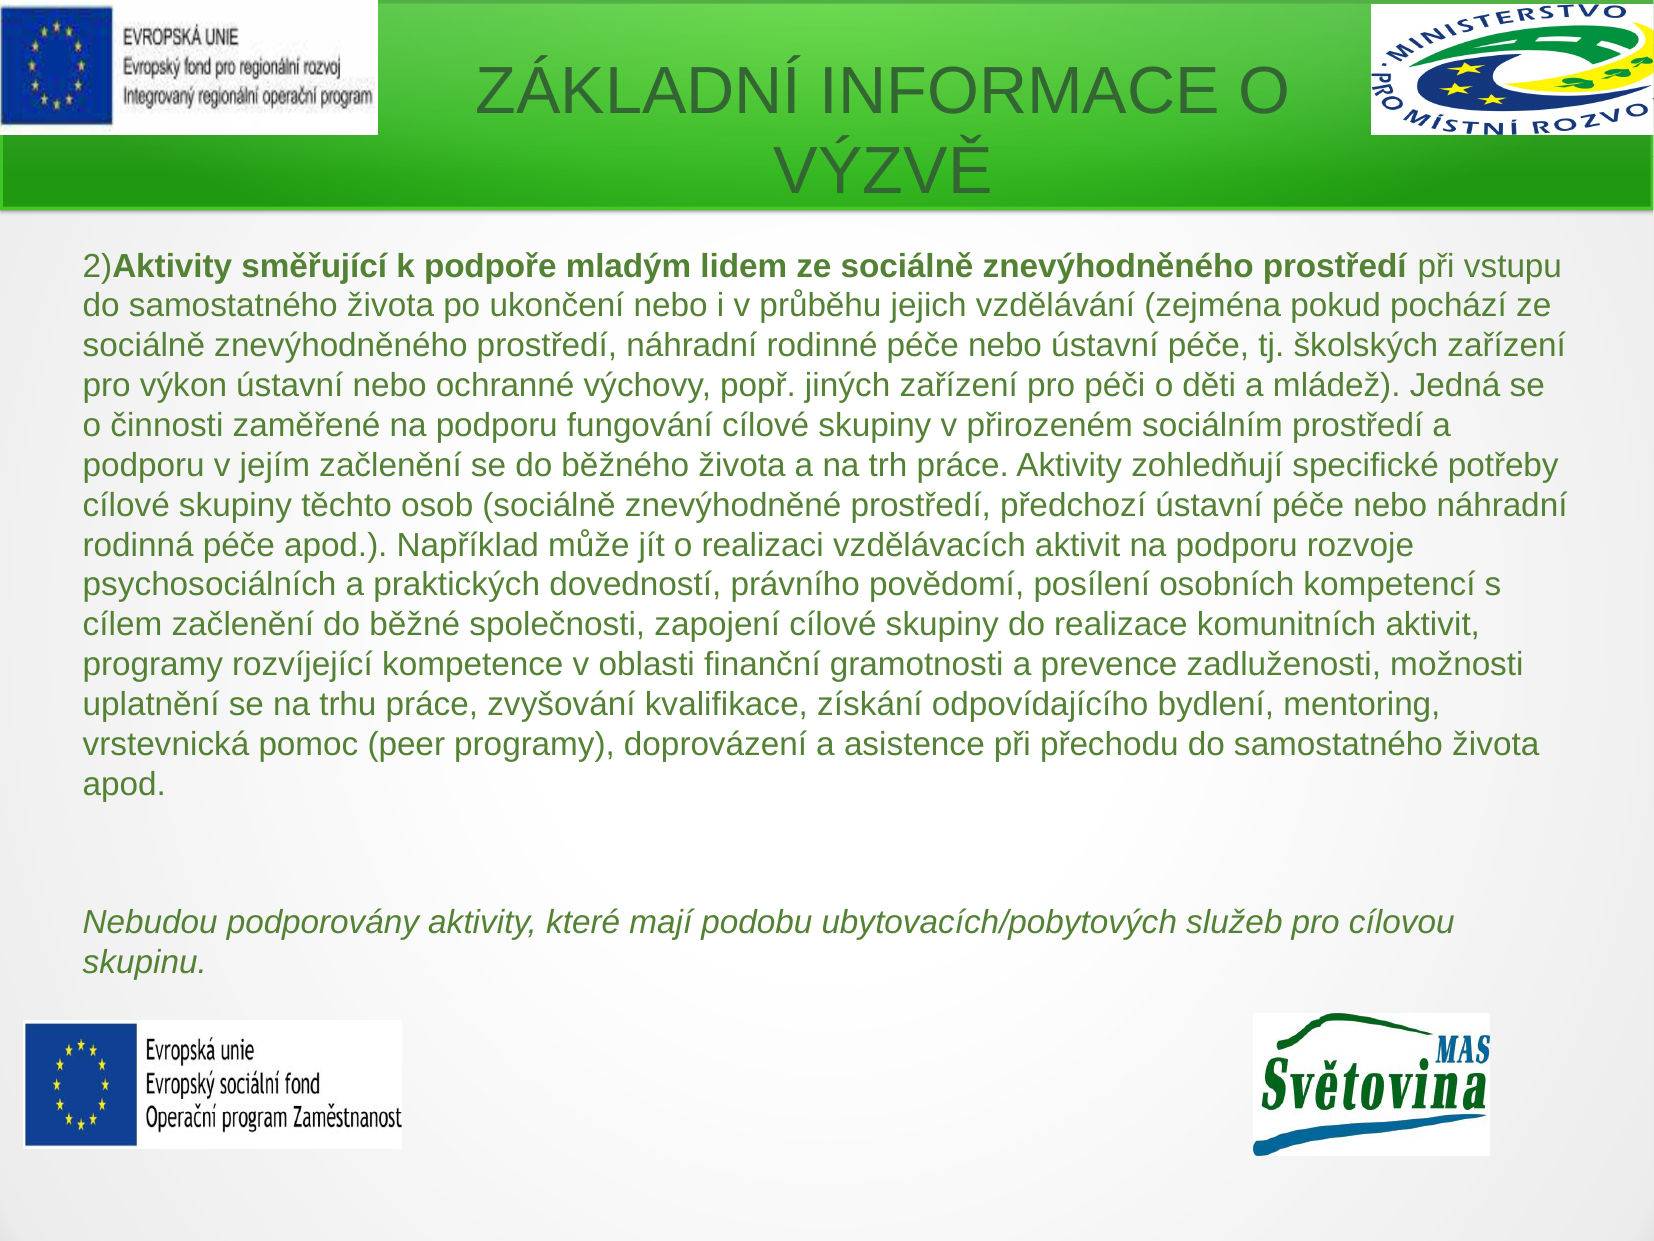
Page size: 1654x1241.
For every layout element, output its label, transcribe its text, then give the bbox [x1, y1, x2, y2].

picture [23, 1020, 402, 1149]
title ZÁKLADNÍ INFORMACE O VÝZVĚ [377, 47, 1389, 189]
picture [0, 0, 378, 135]
list 2)Aktivity směřující k podpoře mladým lidem ze sociálně znevýhodněného prostředí při vstupu do samostatného života po ukončení nebo i v průběhu jejich vzdělávání (zejména pokud pochází ze sociálně znevýhodněného prostředí, náhradní rodinné péče nebo ústavní péče, tj. školských zařízení pro výkon ústavní nebo ochranné výchovy, popř. jiných zařízení pro péči o děti a mládež). Jedná se o činnosti zaměřené na podporu fungování cílové skupiny v přirozeném sociálním prostředí a podporu v jejím začlenění se do běžného života a na trh práce. Aktivity zohledňují specifické potřeby cílové skupiny těchto osob (sociálně znevýhodněné prostředí, předchozí ústavní péče nebo náhradní rodinná péče apod.). Například může jít o realizaci vzdělávacích aktivit na podporu rozvoje psychosociálních a praktických dovedností, právního povědomí, posílení osobních kompetencí s cílem začlenění do běžné společnosti, zapojení cílové skupiny do realizace komunitních aktivit, programy rozvíjející kompetence v oblasti finanční gramotnosti a prevence zadluženosti, možnosti uplatnění se na trhu práce, zvyšování kvalifikace, získání odpovídajícího bydlení, mentoring, vrstevnická pomoc (peer programy), doprovázení a asistence při přechodu do samostatného života apod. Nebudou podporovány aktivity, které mají podobu ubytovacích/pobytových služeb pro cílovou skupinu. [82, 243, 1571, 1019]
picture [1371, 4, 1654, 135]
picture [1253, 1013, 1490, 1156]
